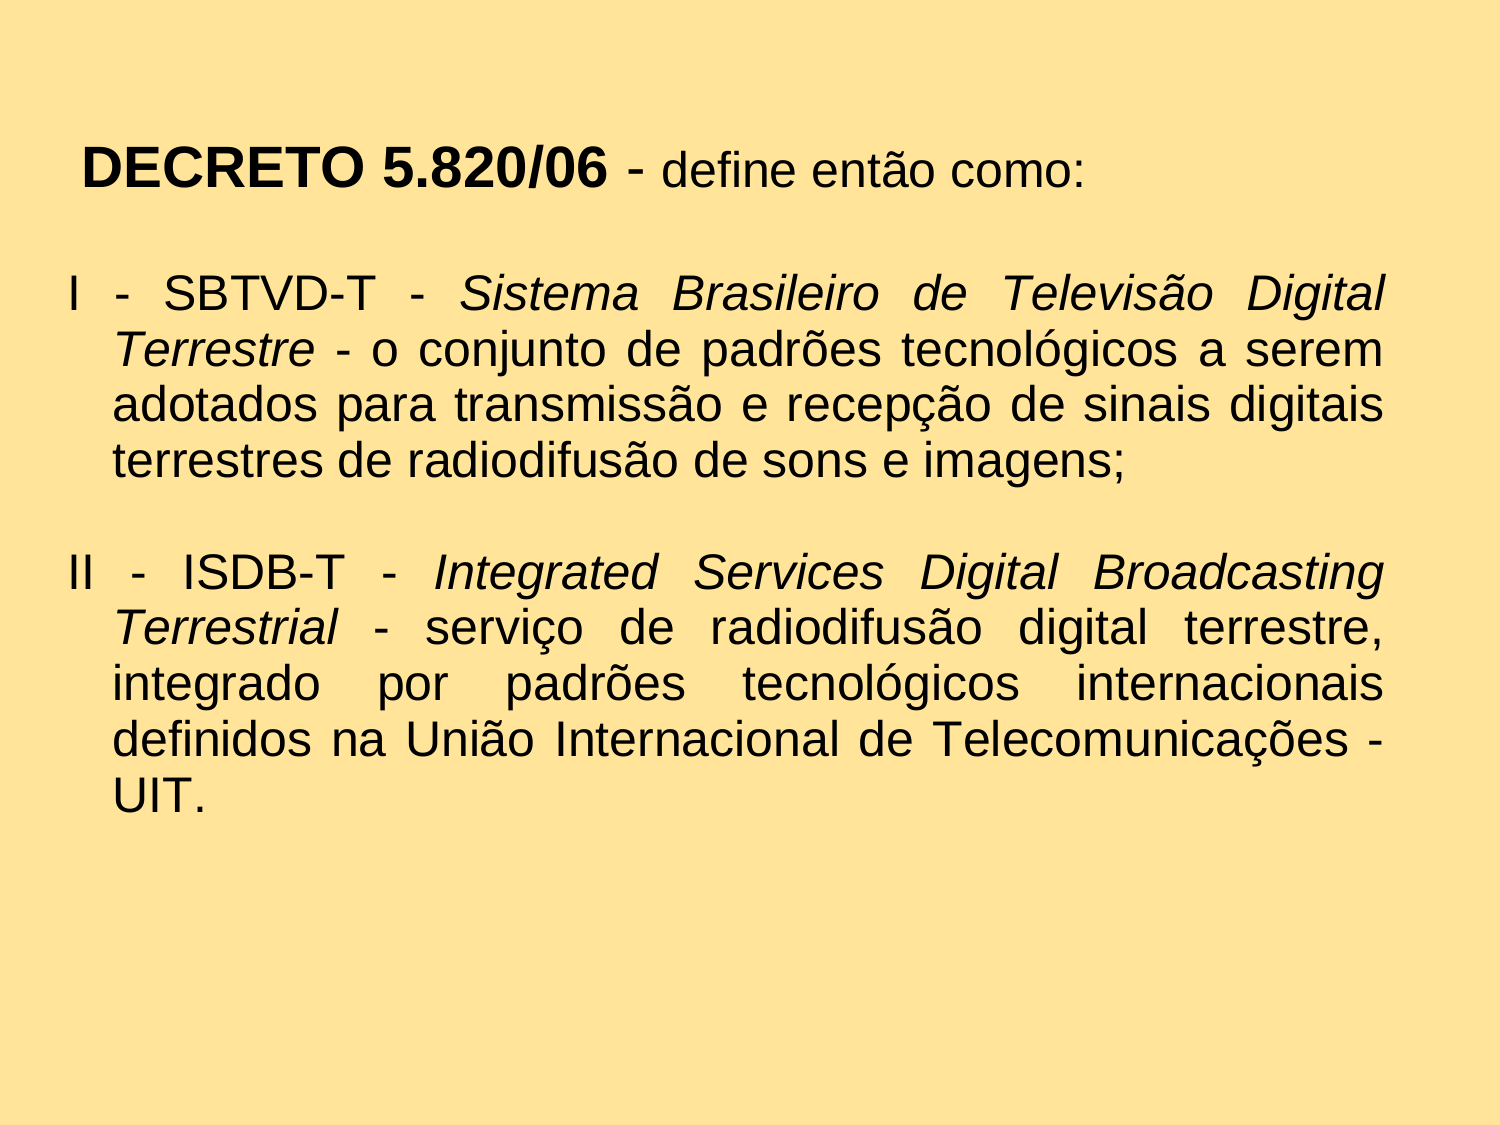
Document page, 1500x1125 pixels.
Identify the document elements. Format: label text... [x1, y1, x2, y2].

text_box DECRETO 5.820/06 - define então como: I - SBTVD-T - Sistema Brasileiro de Televisão Digital Terrestre - o conjunto de padrões tecnológicos a serem adotados para transmissão e recepção de sinais digitais terrestres de radiodifusão de sons e imagens; II - ISDB-T - Integrated Services Digital Broadcasting Terrestrial - serviço de radiodifusão digital terrestre, integrado por padrões tecnológicos internacionais definidos na União Internacional de Telecomunicações - UIT. [53, 127, 1400, 831]
